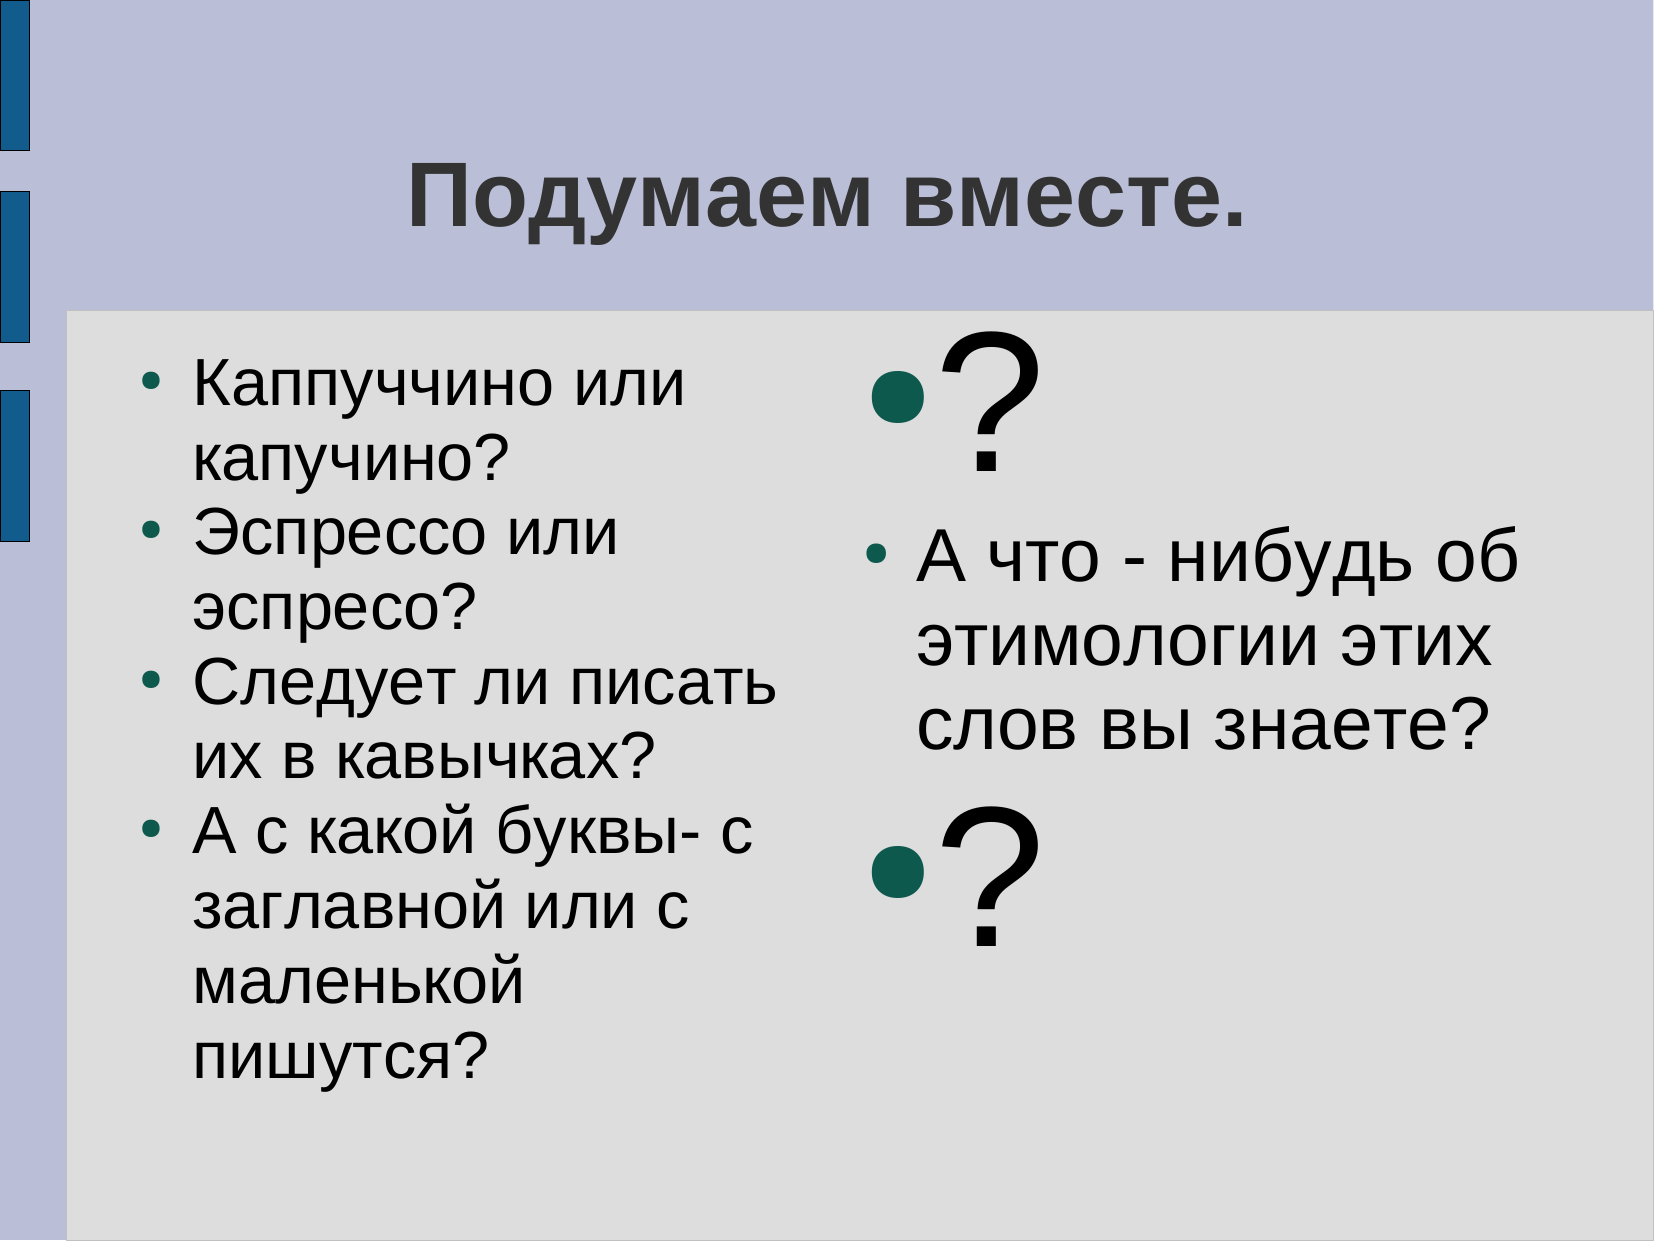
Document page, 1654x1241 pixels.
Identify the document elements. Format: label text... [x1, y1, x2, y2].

list ? А что - нибудь об этимологии этих слов вы знаете? ? [845, 290, 1572, 1094]
list Каппуччино или капучино? Эспрессо или эспресо? Следует ли писать их в кавычках? А с какой буквы- с заглавной или с маленькой пишутся? [121, 344, 811, 1127]
title Подумаем вместе. [121, 91, 1534, 299]
